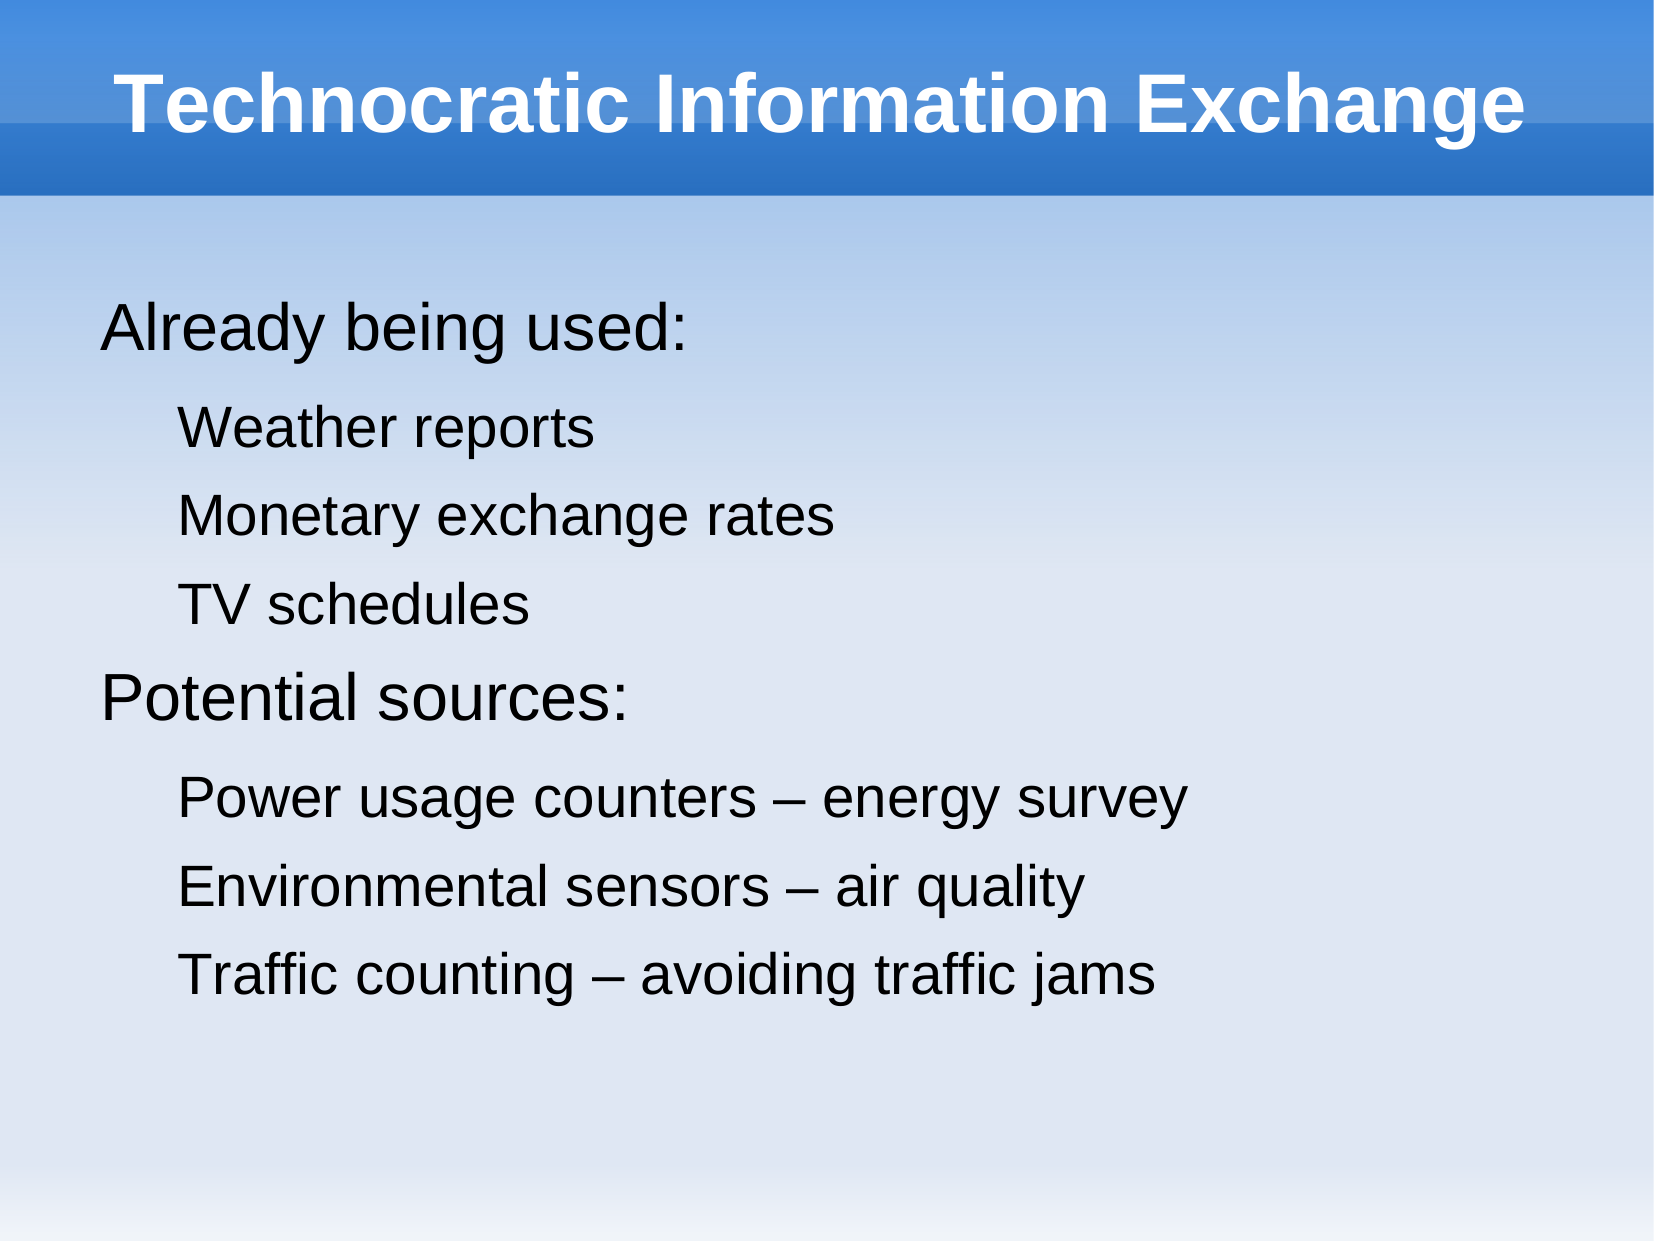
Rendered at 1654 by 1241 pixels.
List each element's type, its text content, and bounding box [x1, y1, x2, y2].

picture [0, 0, 1654, 1241]
title Technocratic Information Exchange [76, 7, 1565, 200]
list Already being used: Weather reports Monetary exchange rates TV schedules Potential sources: Power usage counters – energy survey Environmental sensors – air quality Traffic counting – avoiding traffic jams [82, 290, 1571, 1094]
